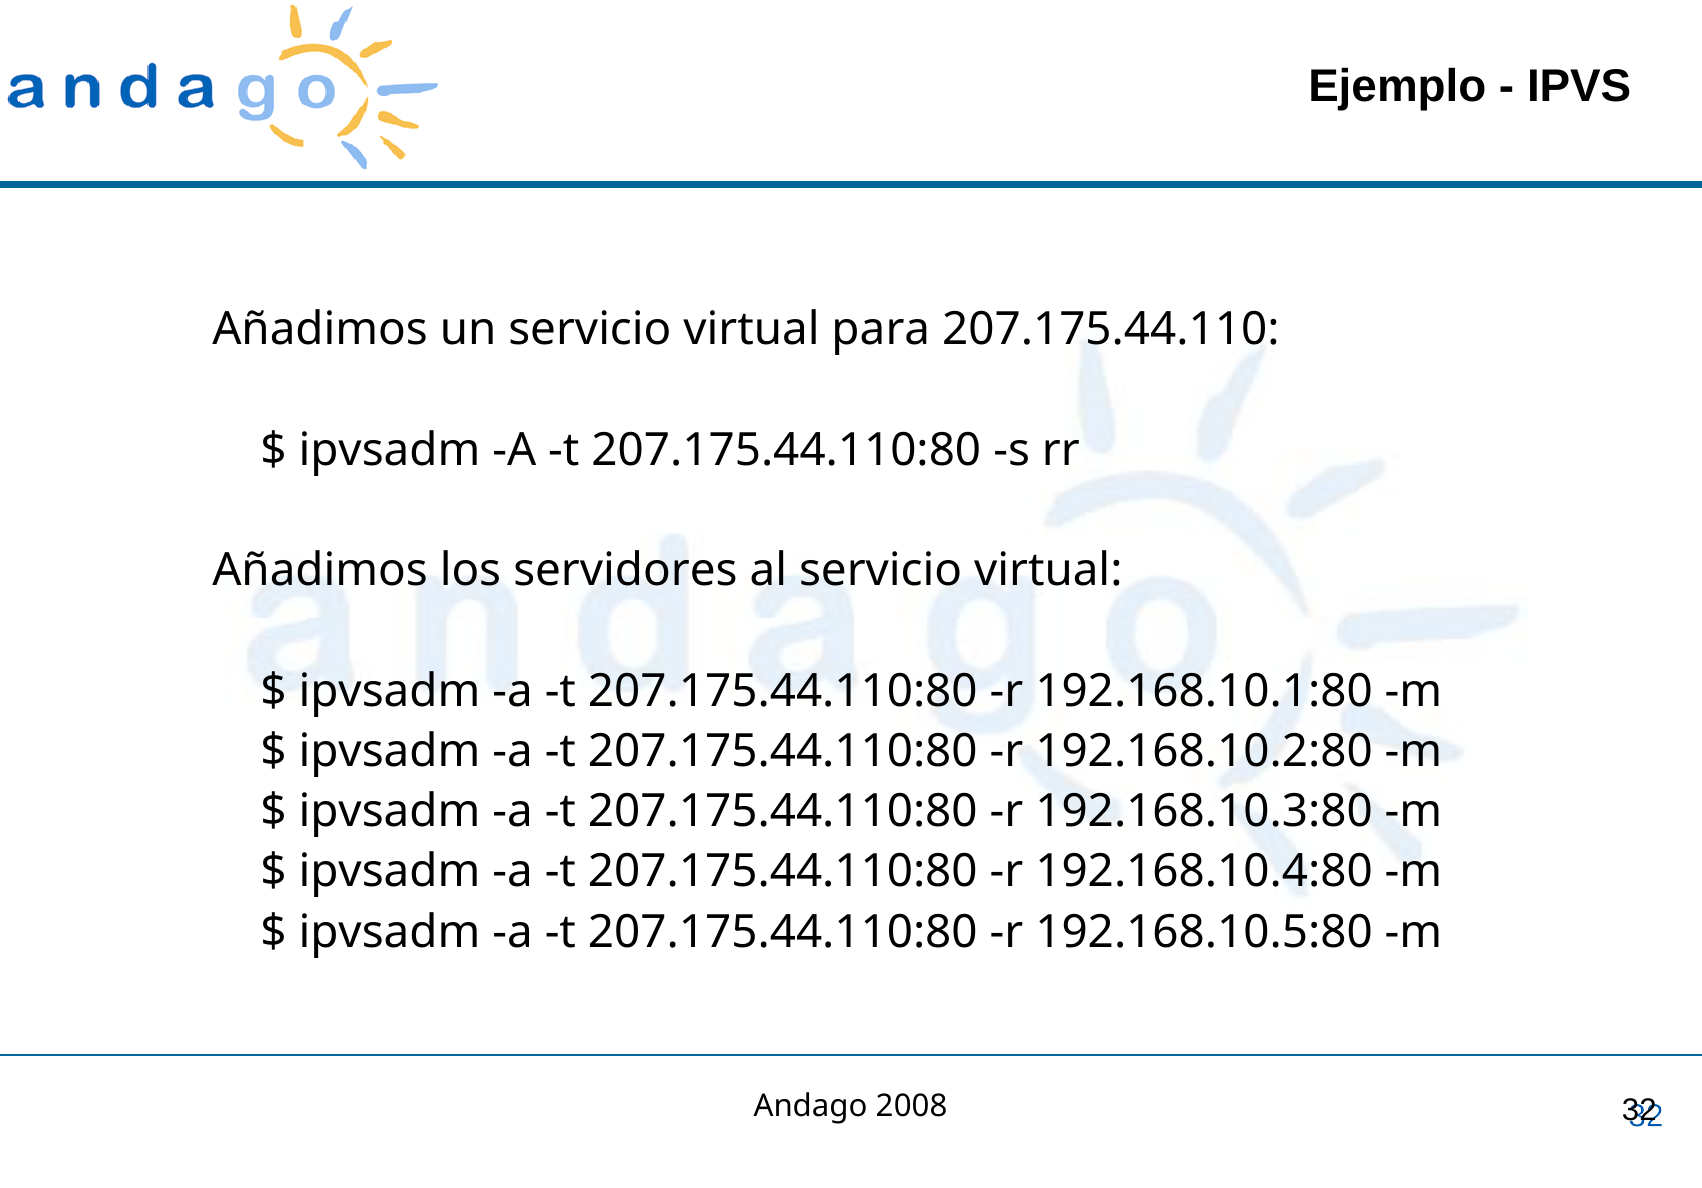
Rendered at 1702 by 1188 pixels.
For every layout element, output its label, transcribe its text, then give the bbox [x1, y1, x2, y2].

title Ejemplo - IPVS [255, 0, 1702, 188]
picture [0, 0, 255, 175]
subtitle Añadimos un servicio virtual para 207.175.44.110: $ ipvsadm -A -t 207.175.44.110:80 -s rr Añadimos los servidores al servicio virtual: $ ipvsadm -a -t 207.175.44.110:80 -r 192.168.10.1:80 -m $ ipvsadm -a -t 207.175.44.110:80 -r 192.168.10.2:80 -m $ ipvsadm -a -t 207.175.44.110:80 -r 192.168.10.3:80 -m $ ipvsadm -a -t 207.175.44.110:80 -r 192.168.10.4:80 -m $ ipvsadm -a -t 207.175.44.110:80 -r 192.168.10.5:80 -m [129, 275, 1608, 988]
